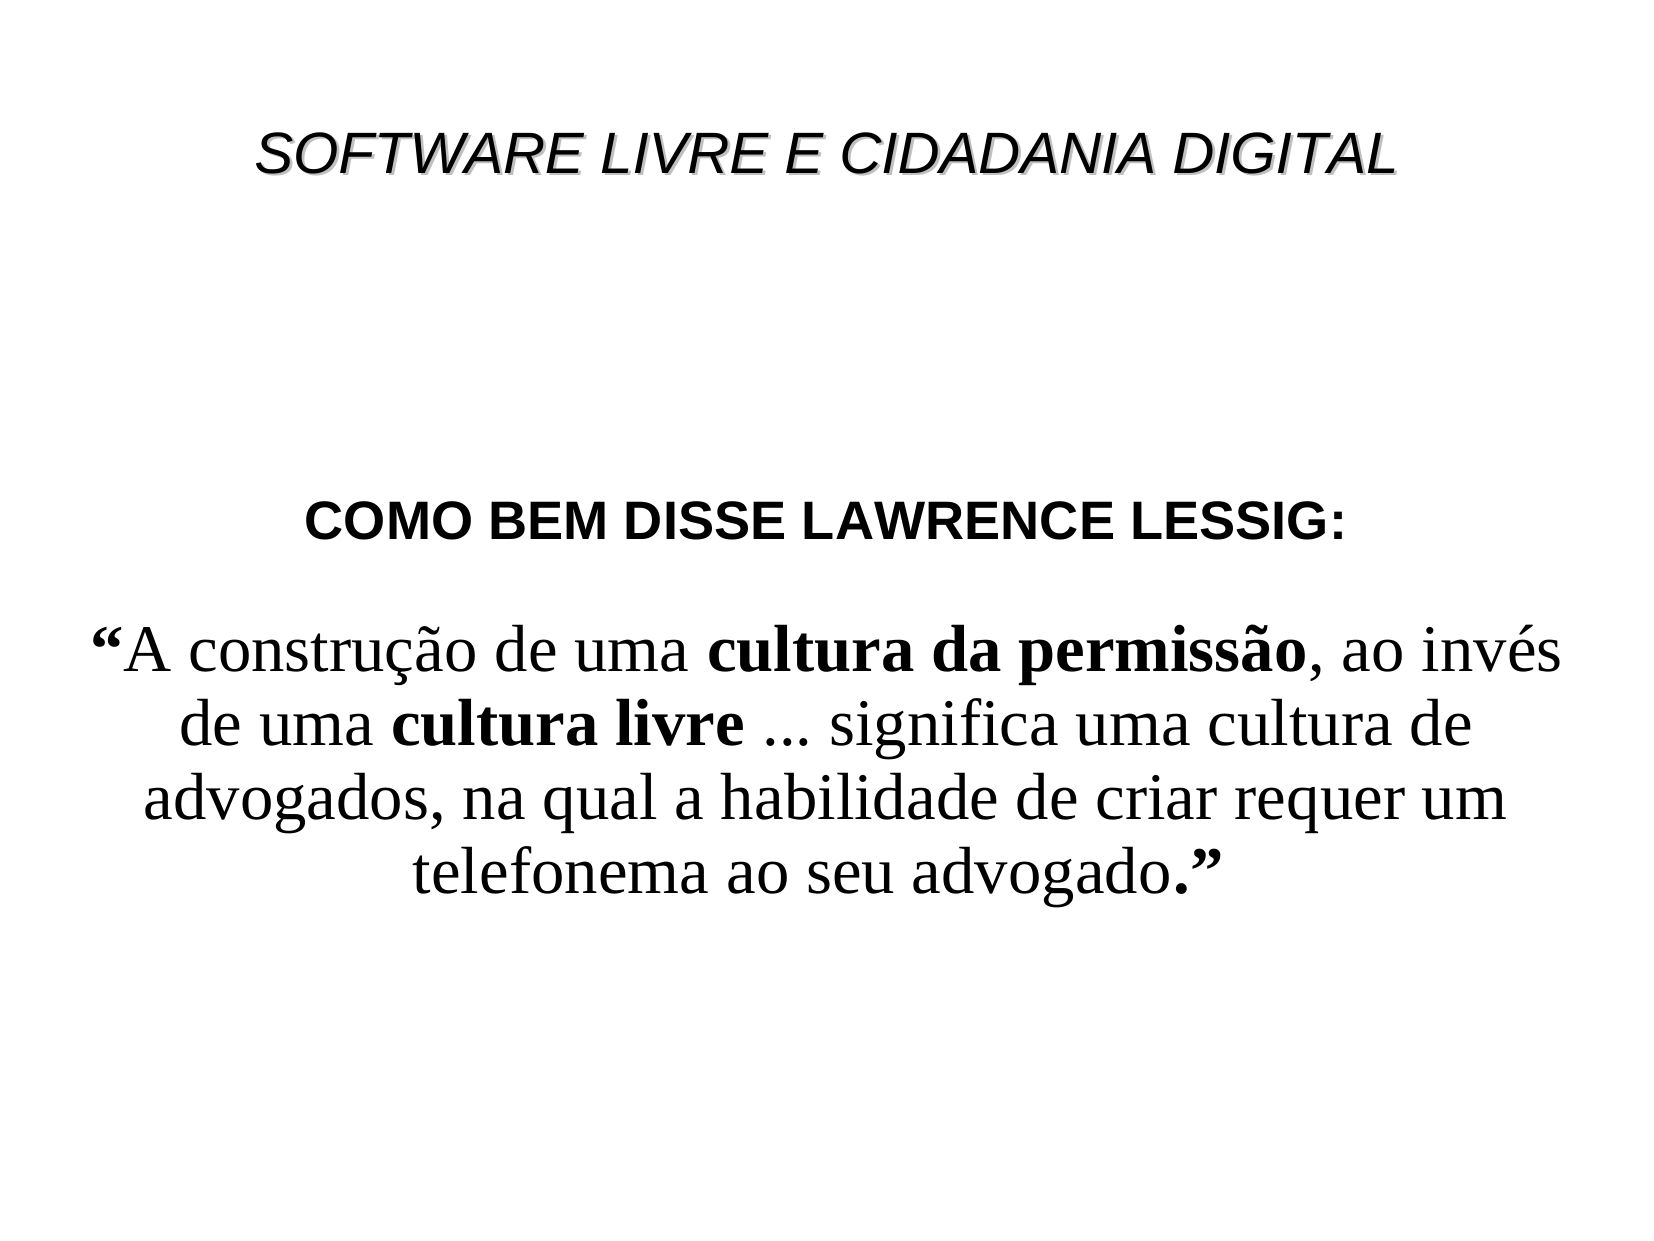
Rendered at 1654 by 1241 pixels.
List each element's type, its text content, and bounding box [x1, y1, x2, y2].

subtitle COMO BEM DISSE LAWRENCE LESSIG: “A construção de uma cultura da permissão, ao invés de uma cultura livre ... significa uma cultura de advogados, na qual a habilidade de criar requer um telefonema ao seu advogado.” [82, 297, 1571, 1102]
title SOFTWARE LIVRE E CIDADANIA DIGITAL [82, 49, 1571, 257]
